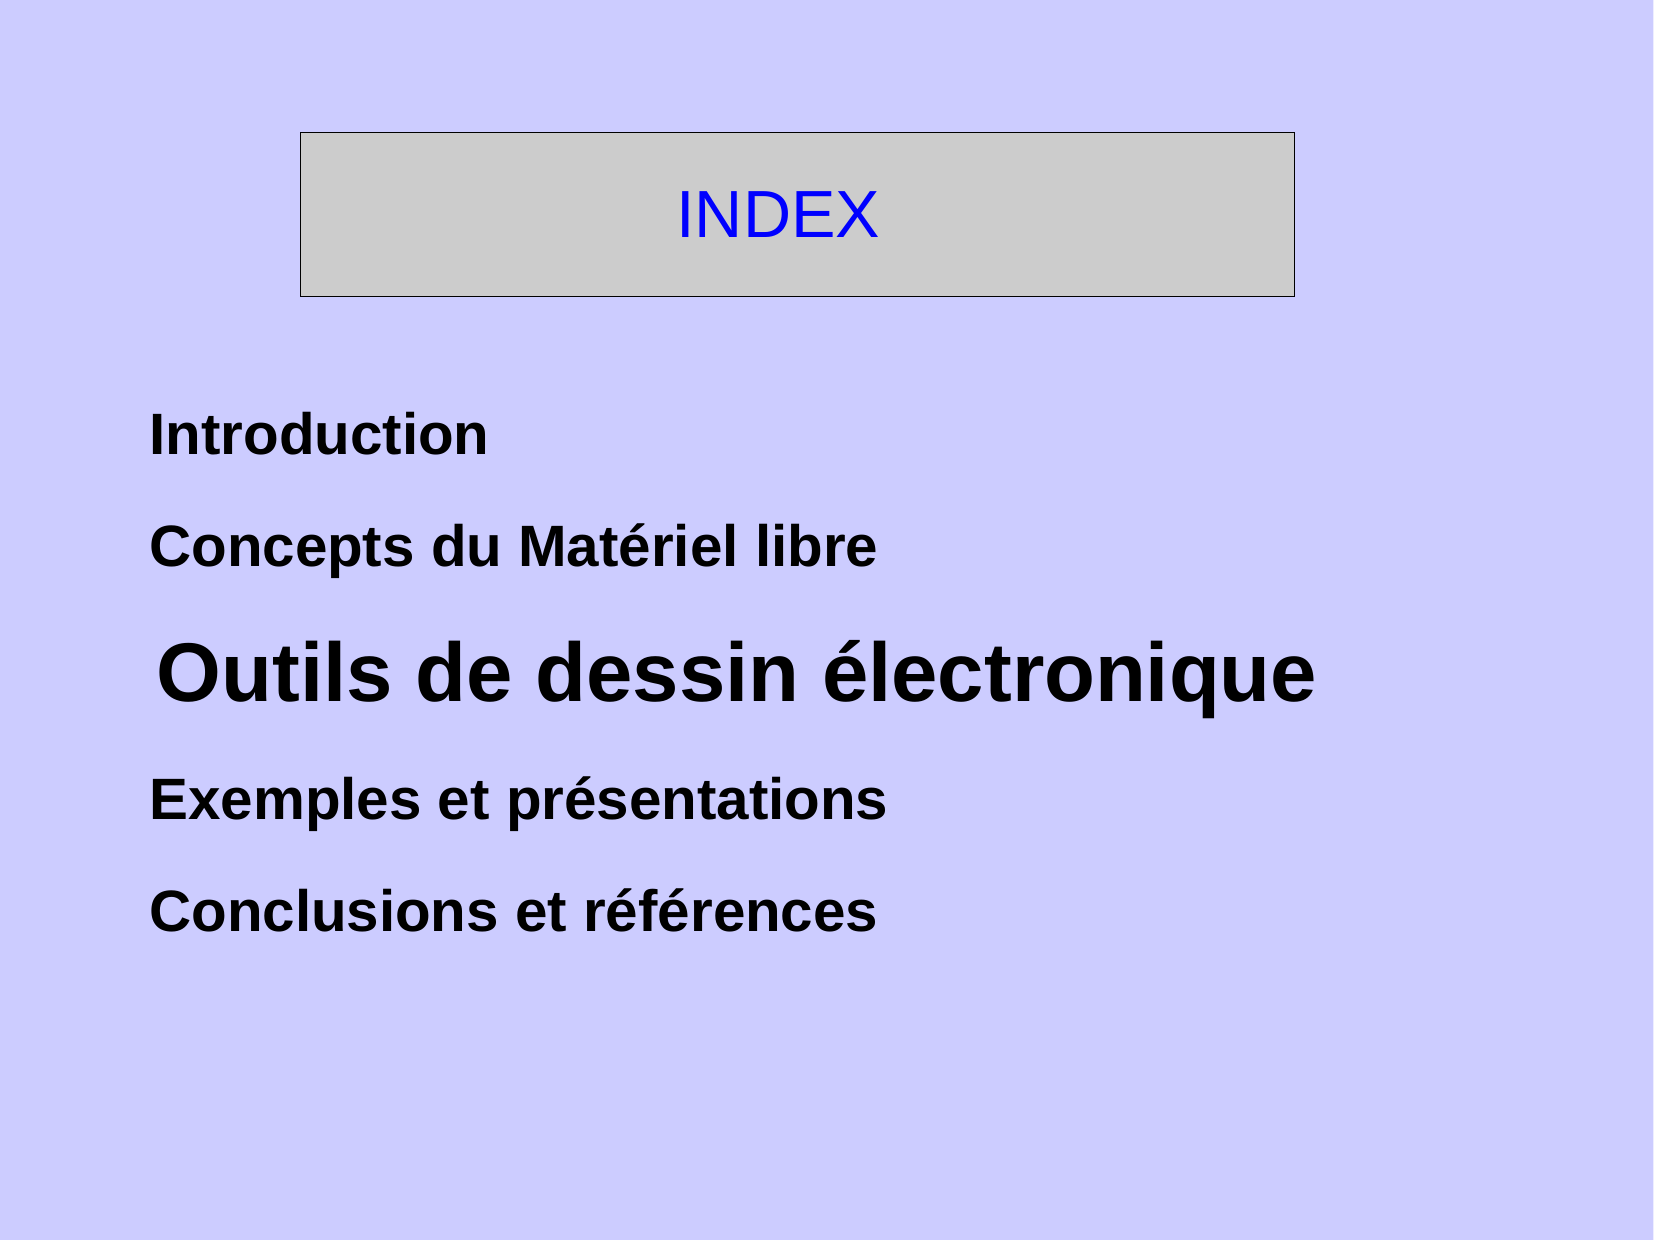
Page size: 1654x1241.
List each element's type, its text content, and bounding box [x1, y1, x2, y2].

text_box INDEX [676, 177, 905, 256]
text_box [300, 132, 1295, 297]
text_box Introduction Concepts du Matériel libre Outils de dessin électronique Exemples et présentations Conclusions et références [133, 401, 1615, 959]
